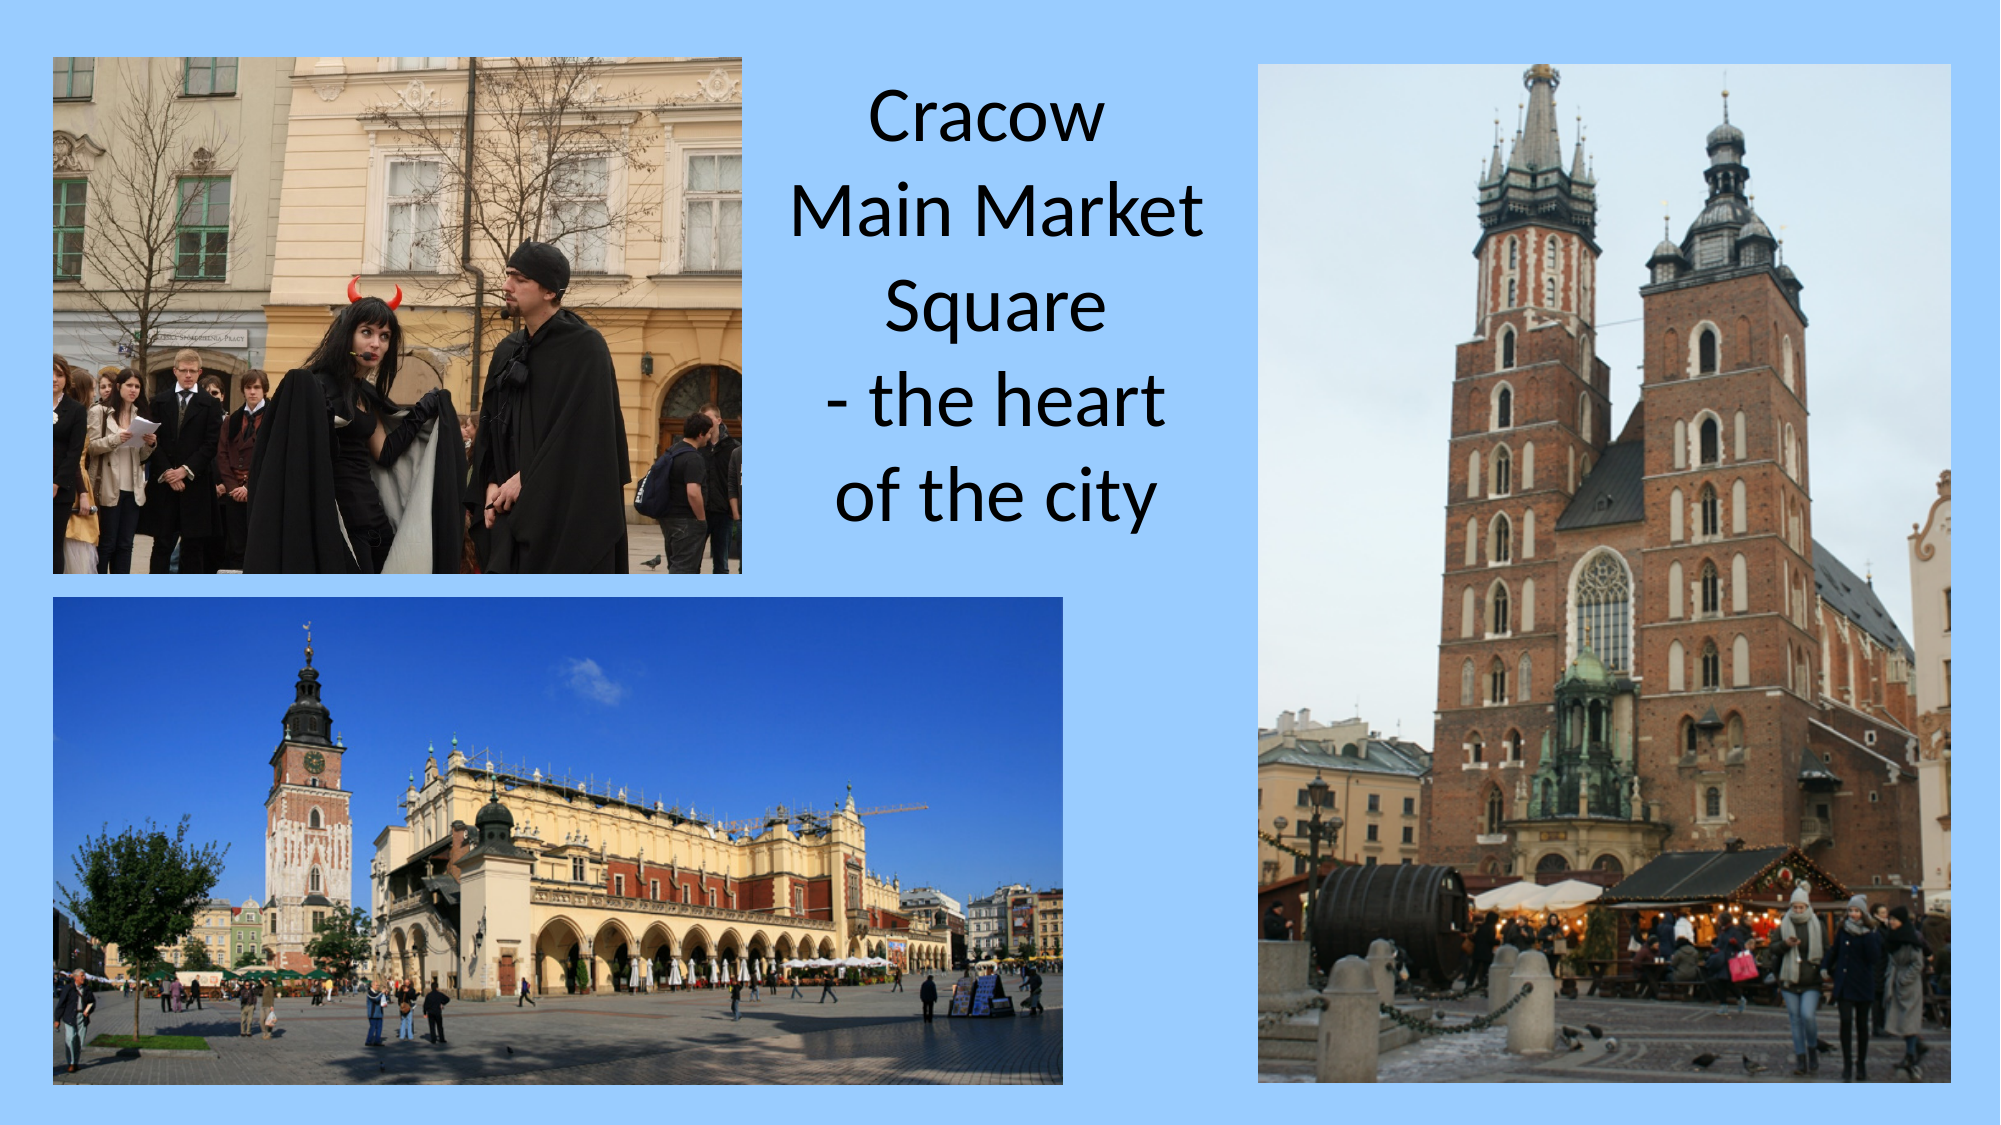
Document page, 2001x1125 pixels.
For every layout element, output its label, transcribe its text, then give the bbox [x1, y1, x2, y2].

title Cracow Main Market Square - the heart of the city [763, 54, 1230, 536]
picture [53, 597, 1063, 1085]
picture [53, 57, 742, 574]
picture [1258, 64, 1951, 1083]
